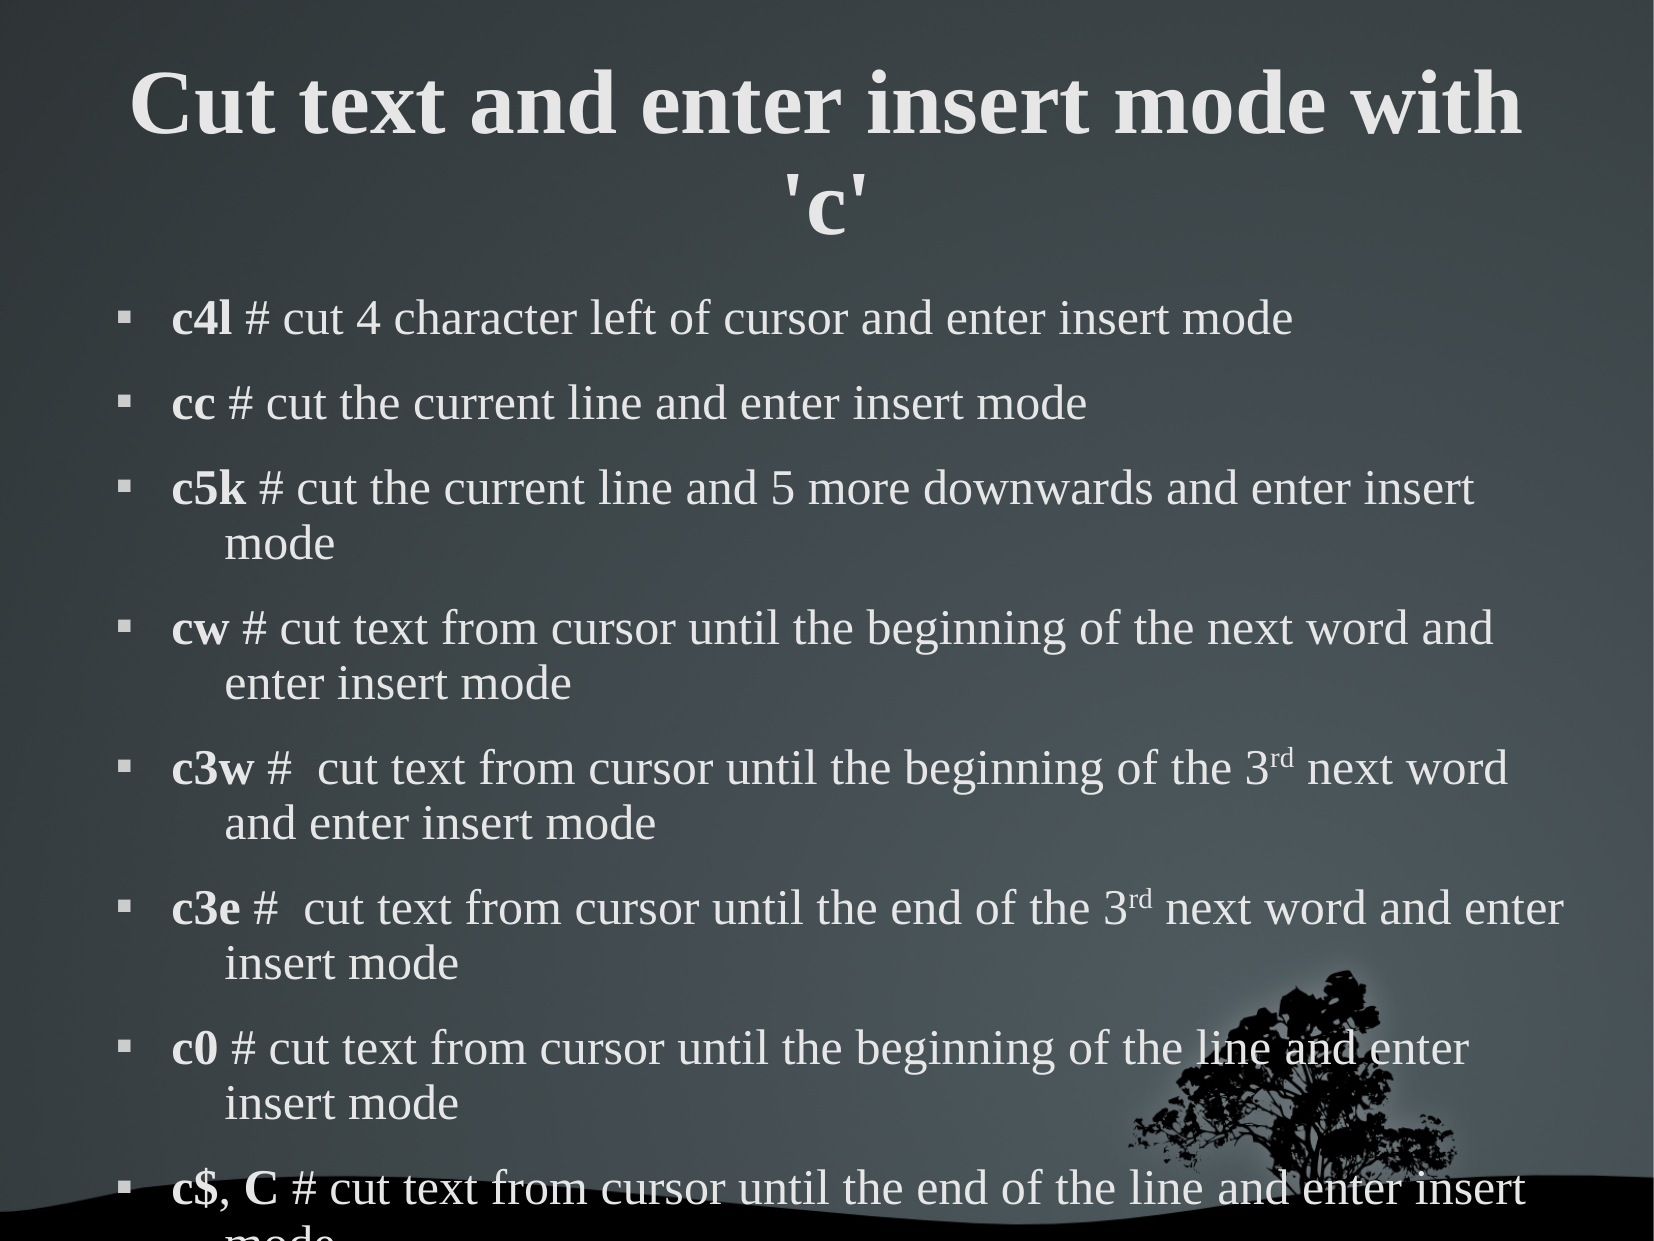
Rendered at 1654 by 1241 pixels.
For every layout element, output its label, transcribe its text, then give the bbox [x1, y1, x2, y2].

list c4l # cut 4 character left of cursor and enter insert mode cc # cut the current line and enter insert mode c5k # cut the current line and 5 more downwards and enter insert mode cw # cut text from cursor until the beginning of the next word and enter insert mode c3w # cut text from cursor until the beginning of the 3rd next word and enter insert mode c3e # cut text from cursor until the end of the 3rd next word and enter insert mode c0 # cut text from cursor until the beginning of the line and enter insert mode c$, C # cut text from cursor until the end of the line and enter insert mode [82, 290, 1571, 1219]
picture [0, 0, 1654, 1241]
title Cut text and enter insert mode with 'c' [82, 33, 1571, 273]
